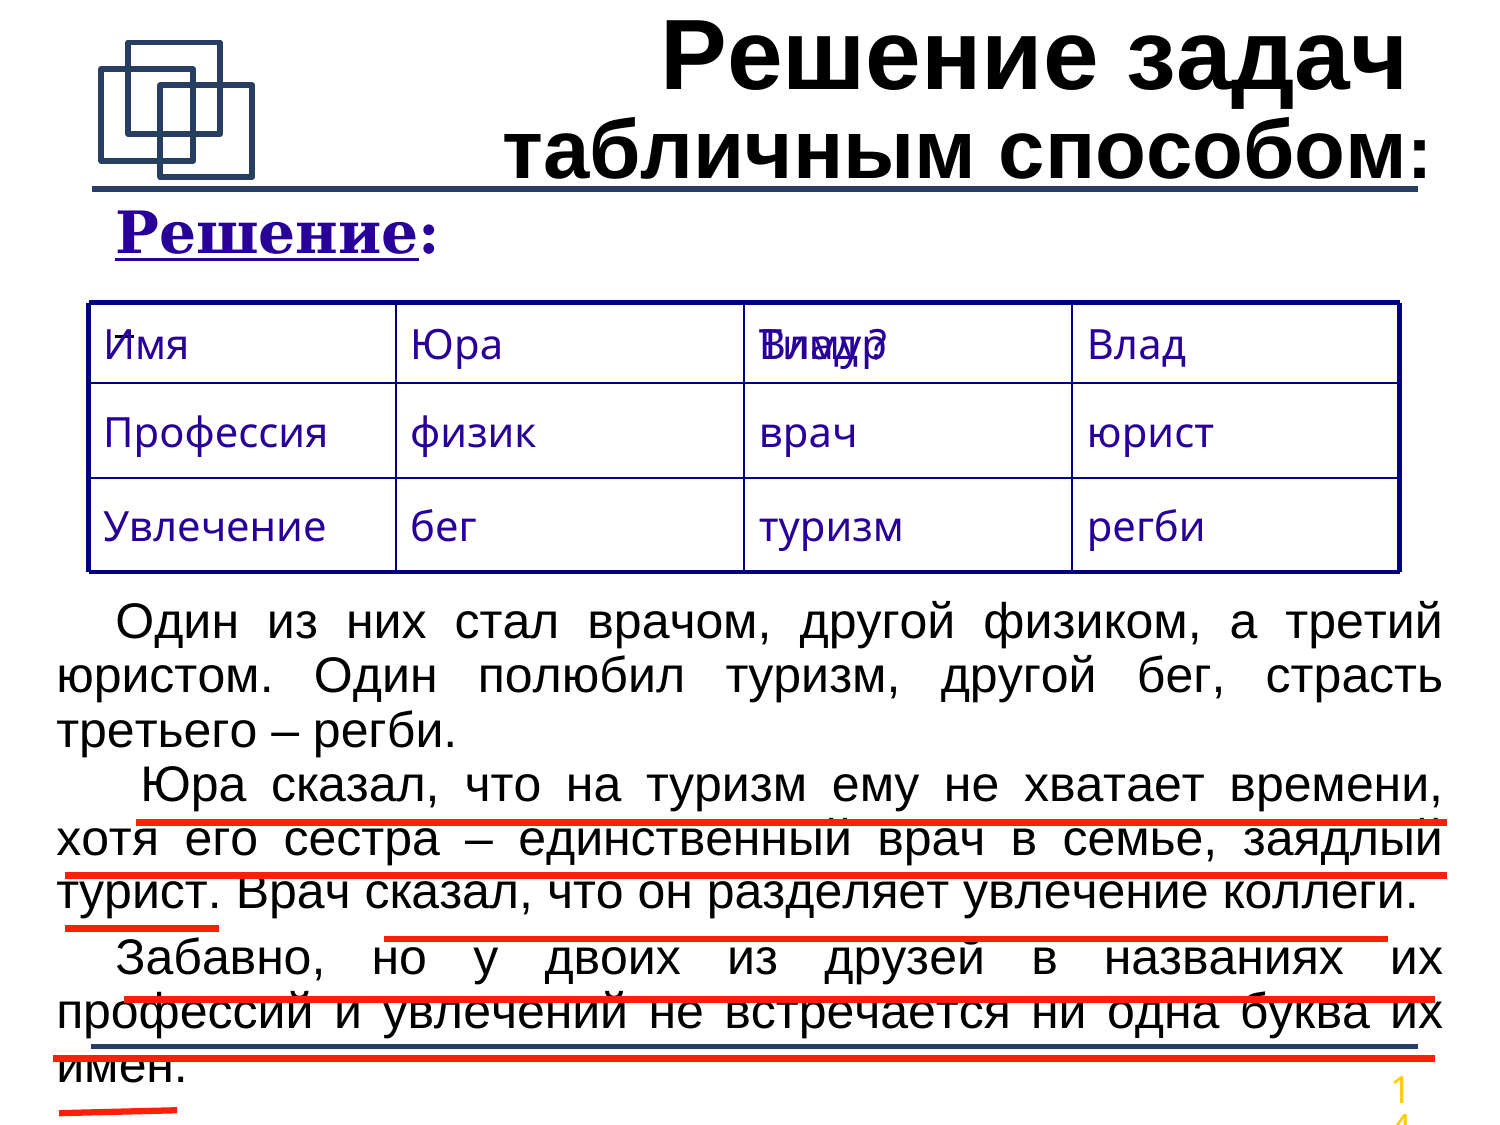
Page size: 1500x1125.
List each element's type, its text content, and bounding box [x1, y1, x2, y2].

text_box регби [1073, 479, 1397, 570]
text_box бег [397, 479, 743, 570]
text_box Влад [1105, 305, 1397, 382]
text_box туризм [745, 479, 1071, 570]
text_box Тимур [744, 302, 1105, 384]
text_box Имя [91, 305, 395, 382]
text_box Профессия [91, 384, 395, 477]
list Решение: Один из них стал врачом, другой физиком, а третий юристом. Один полюбил туризм, другой бег, страсть третьего – регби. Юра сказал, что на туризм ему не хватает времени, хотя его сестра – единственный врач в семье, заядлый турист. Врач сказал, что он разделяет увлечение коллеги. Забавно, но у двоих из друзей в названиях их профессий и увлечений не встречается ни одна буква их имен. [41, 196, 1459, 1114]
text_box физик [397, 384, 743, 477]
text_box Увлечение [91, 479, 395, 570]
text_box врач [745, 384, 1071, 477]
text_box Решение задач табличным способом: [41, 1, 1448, 201]
text_box юрист [1073, 384, 1397, 477]
text_box Юра [397, 305, 743, 382]
